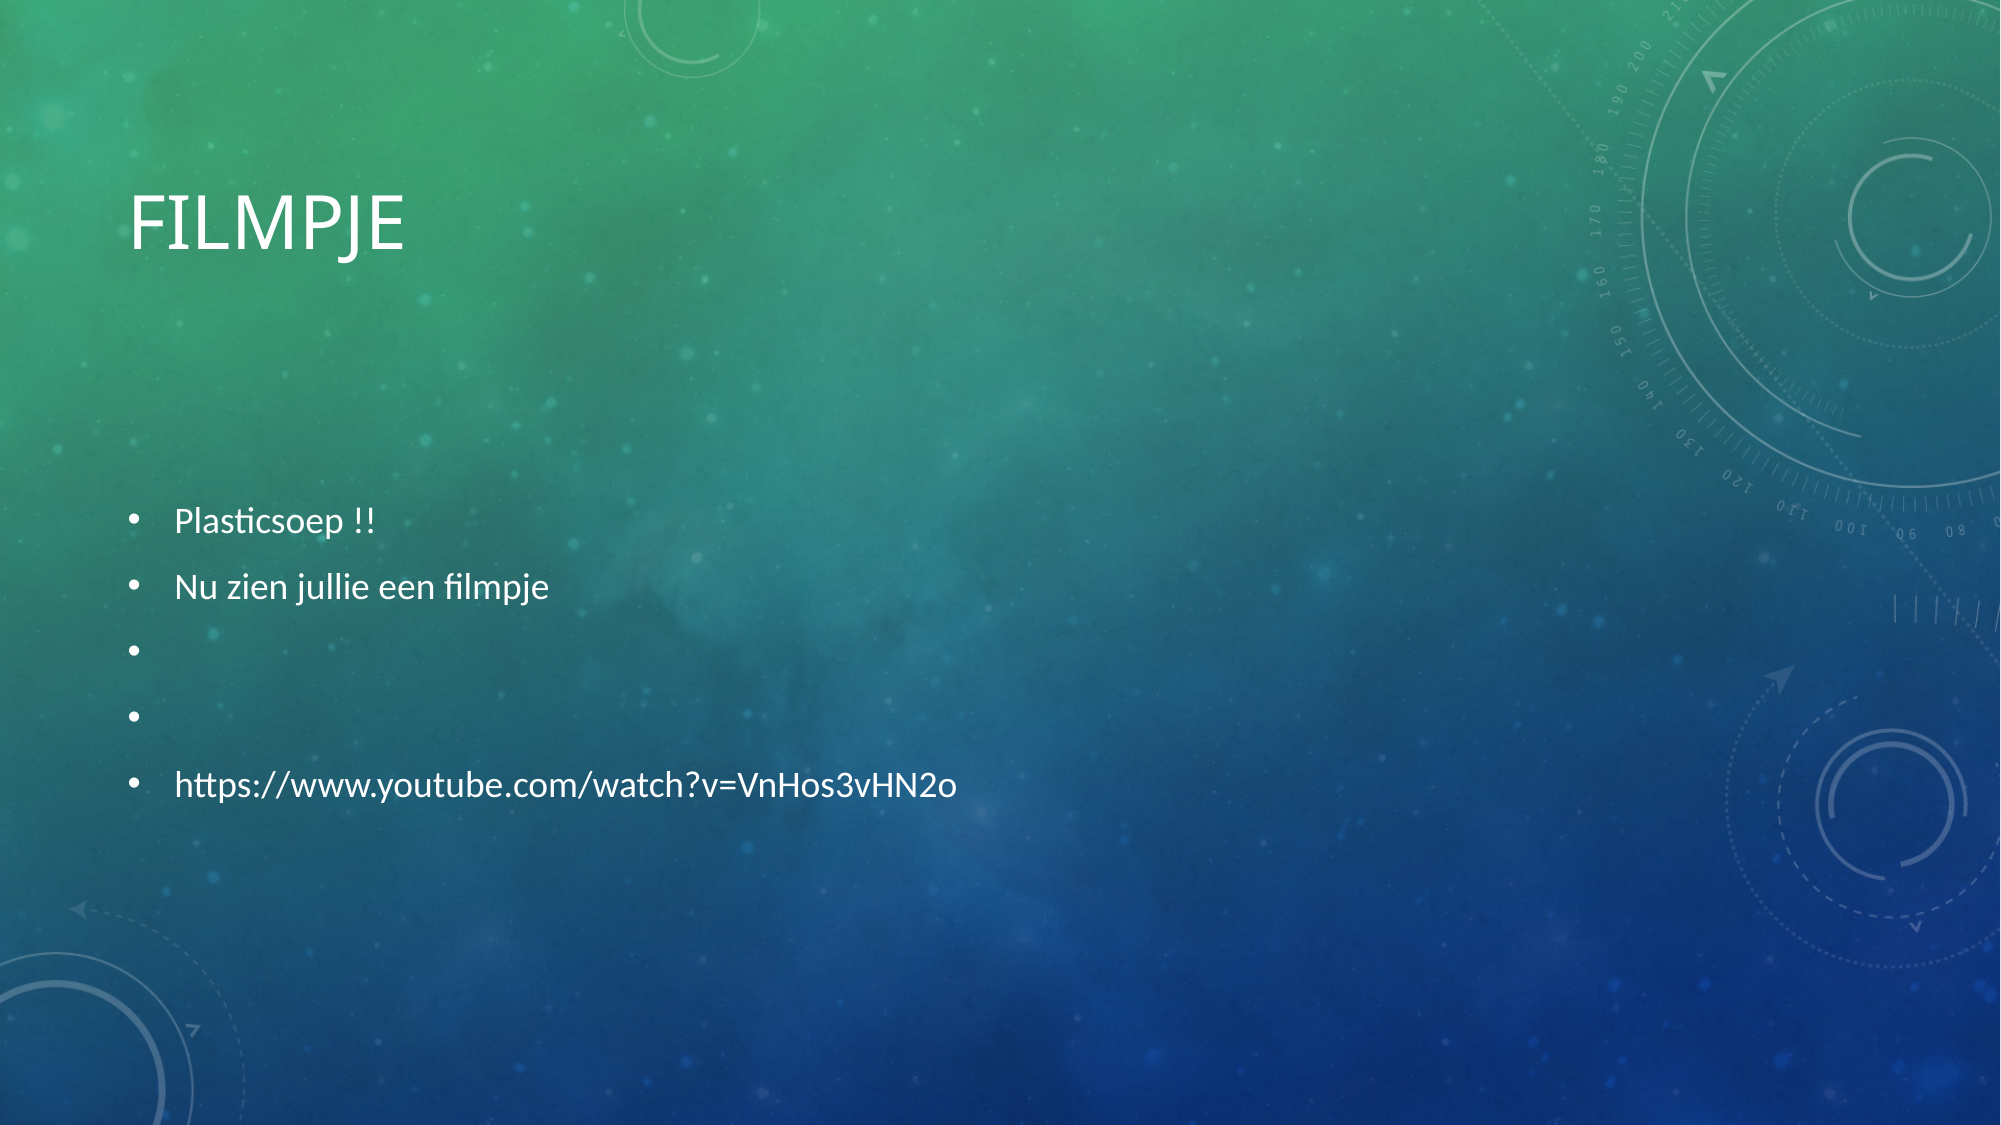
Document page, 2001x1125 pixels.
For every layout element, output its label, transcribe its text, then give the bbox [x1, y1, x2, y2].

list Plasticsoep !! Nu zien jullie een filmpje https://www.youtube.com/watch?v=VnHos3vHN2o [112, 351, 1775, 950]
title filmpje [112, 99, 1775, 339]
